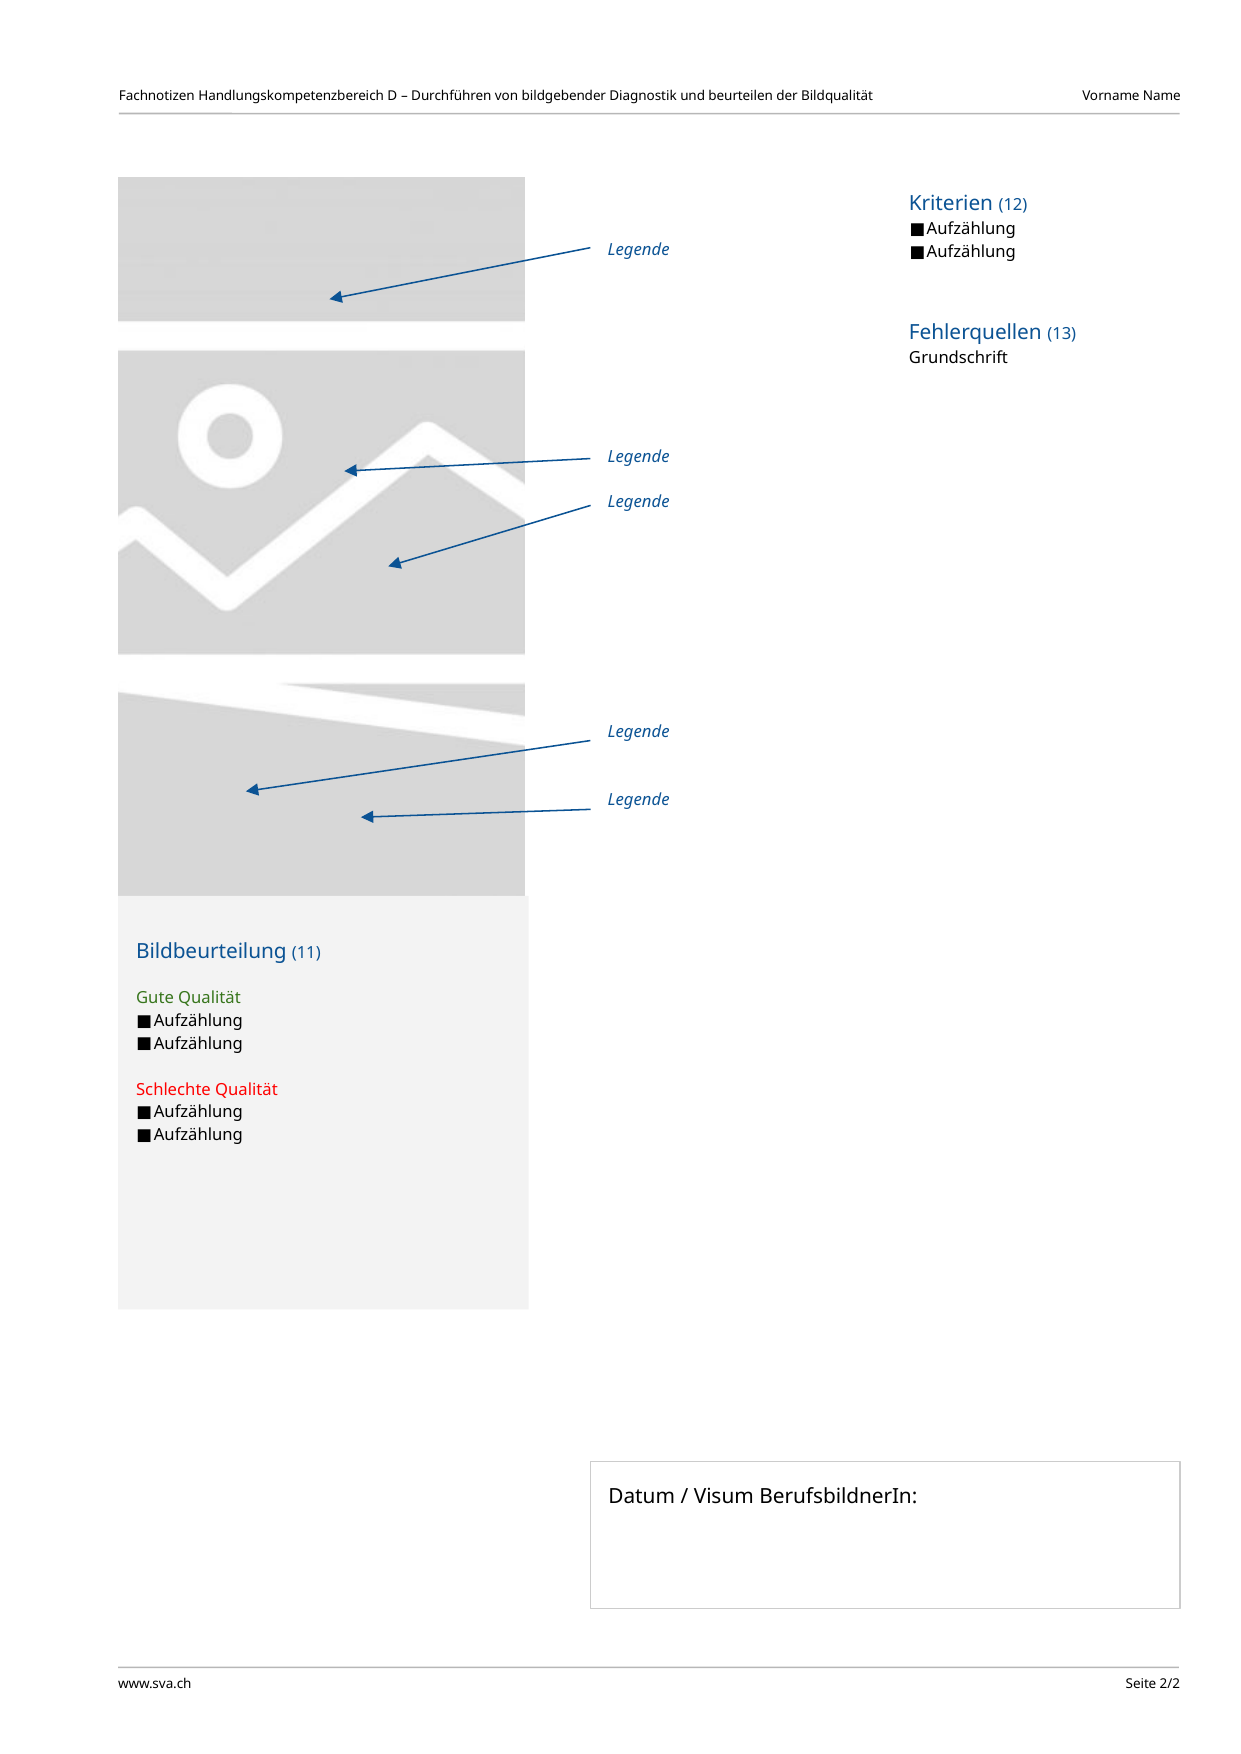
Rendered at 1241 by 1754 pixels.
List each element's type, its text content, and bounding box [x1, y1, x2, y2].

text_box Legende Legende Legende Legende Legende [524, 177, 846, 896]
text_box Kriterien (12) Aufzählung Aufzählung Fehlerquellen (13) Grundschrift [908, 177, 1180, 1074]
text_box Seite 2/2 [909, 1674, 1181, 1693]
text_box Bildbeurteilung (11) Gute Qualität Aufzählung Aufzählung Schlechte Qualität Aufzählung Aufzählung [118, 895, 529, 1310]
text_box Vorname Name [929, 76, 1181, 114]
text_box Datum / Visum BerufsbildnerIn: [590, 1461, 1181, 1609]
picture [118, 177, 524, 895]
